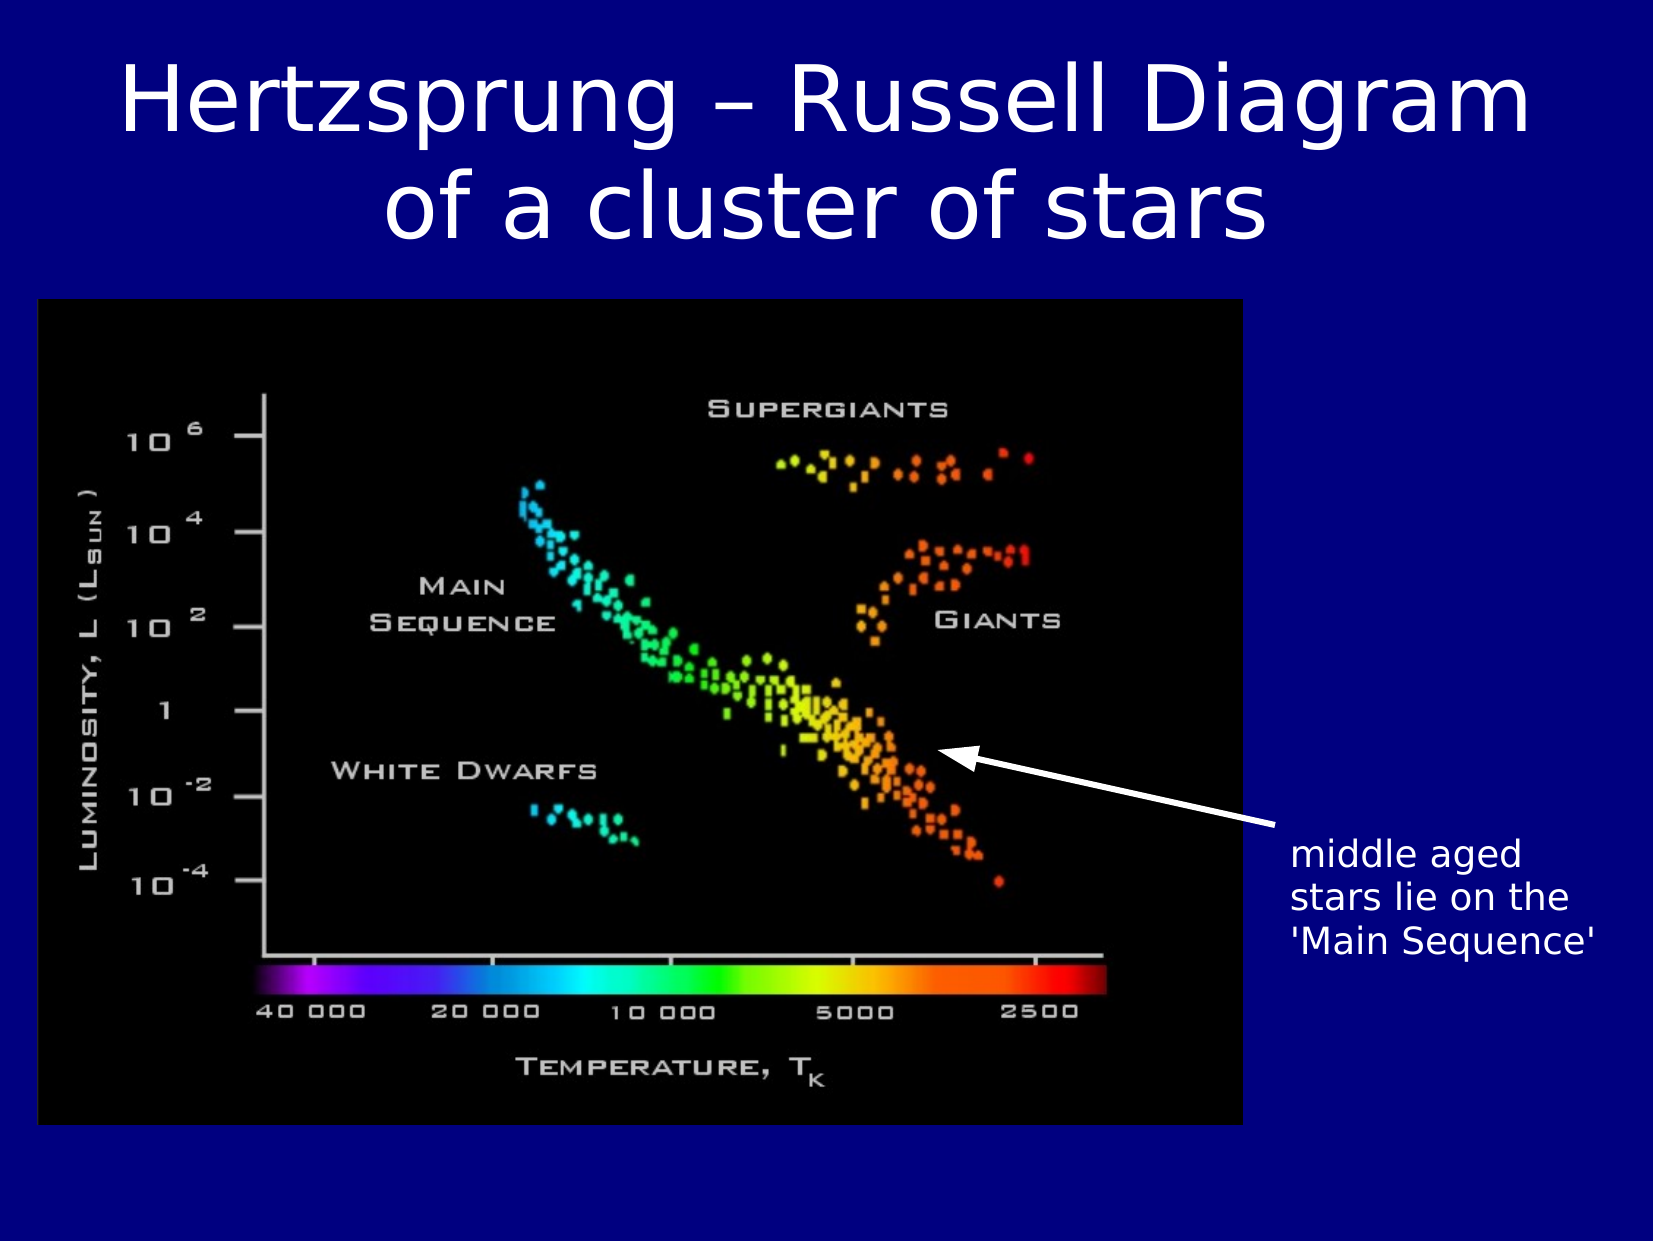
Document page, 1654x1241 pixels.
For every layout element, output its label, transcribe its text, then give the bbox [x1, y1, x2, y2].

text_box middle aged stars lie on the 'Main Sequence' [1275, 825, 1613, 1051]
title Hertzsprung – Russell Diagram of a cluster of stars [82, 45, 1571, 261]
picture [37, 299, 1243, 1126]
